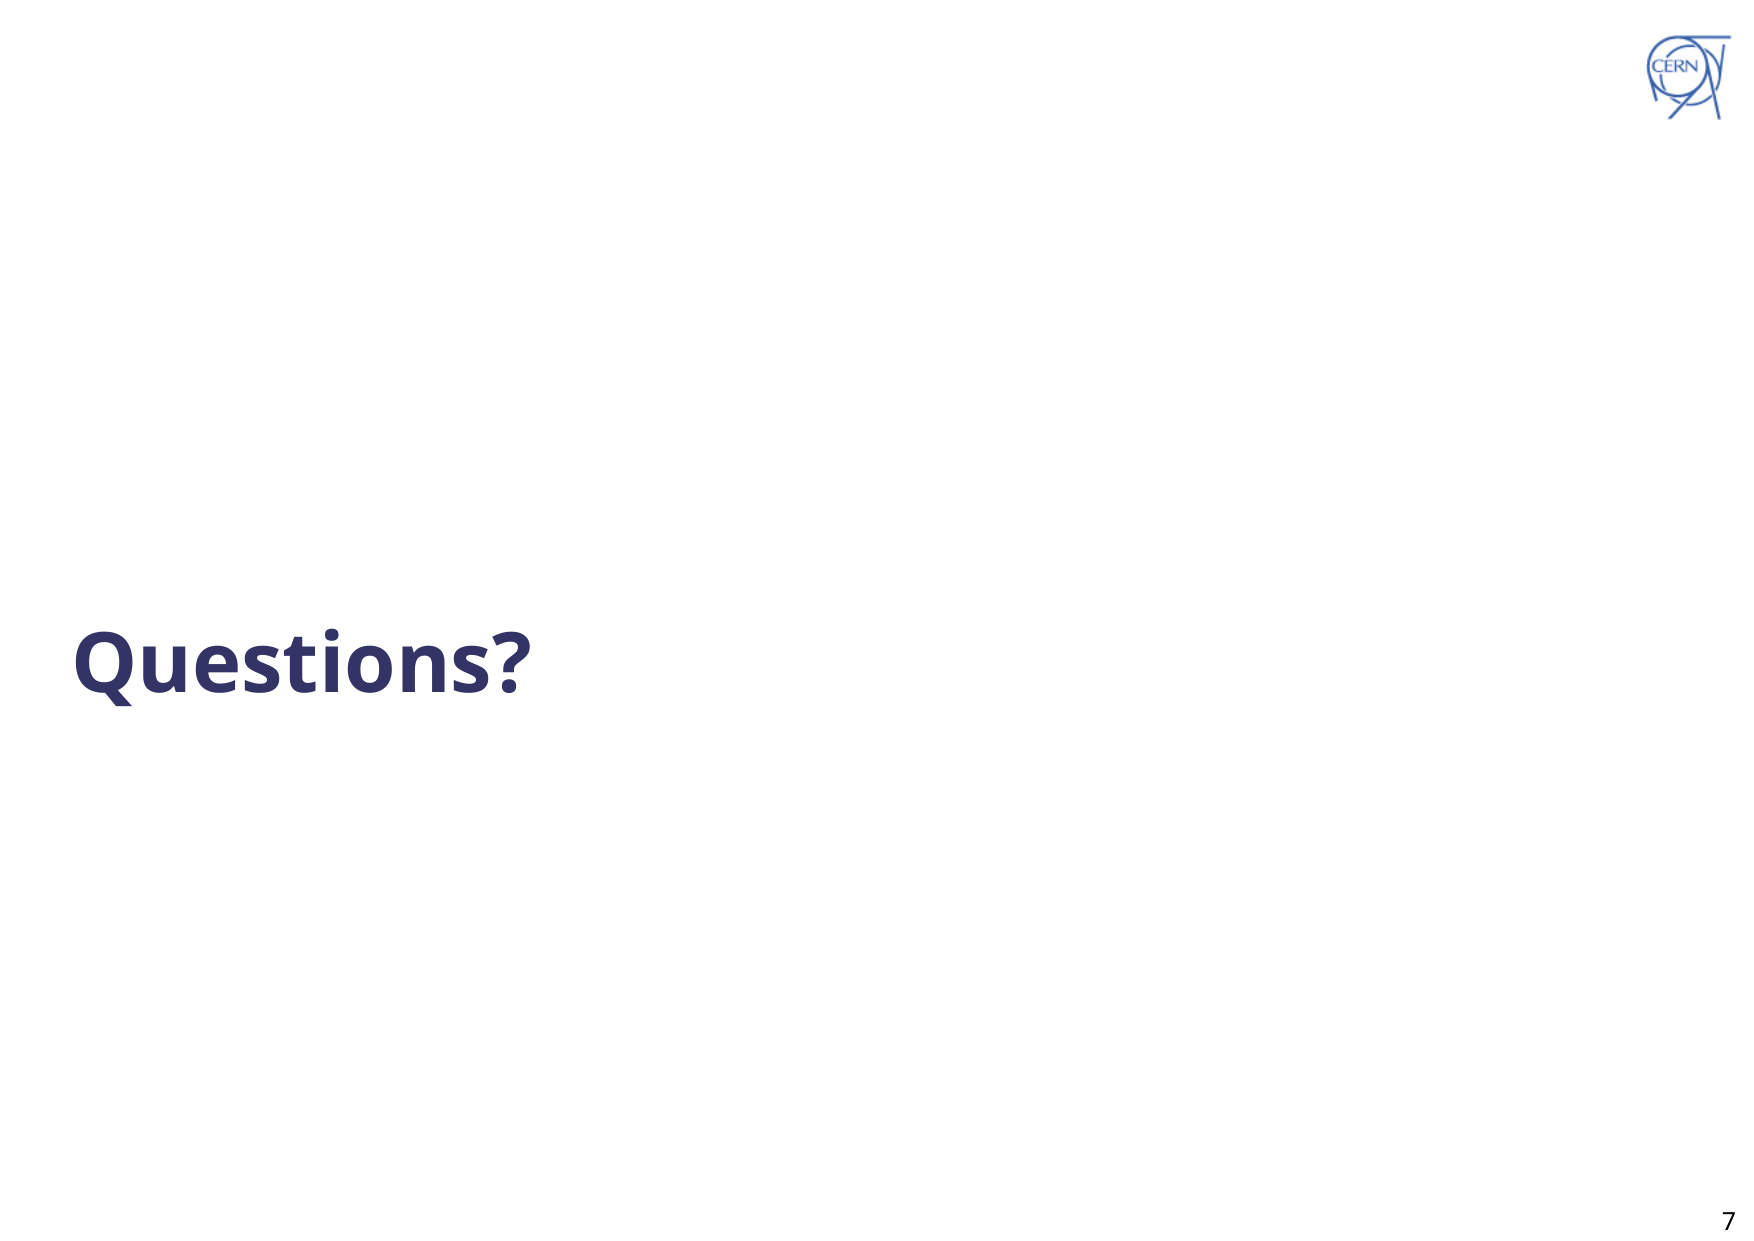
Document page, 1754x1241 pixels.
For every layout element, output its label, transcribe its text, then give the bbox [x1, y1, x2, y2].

picture [1646, 34, 1732, 120]
title Questions? [71, 570, 1628, 751]
